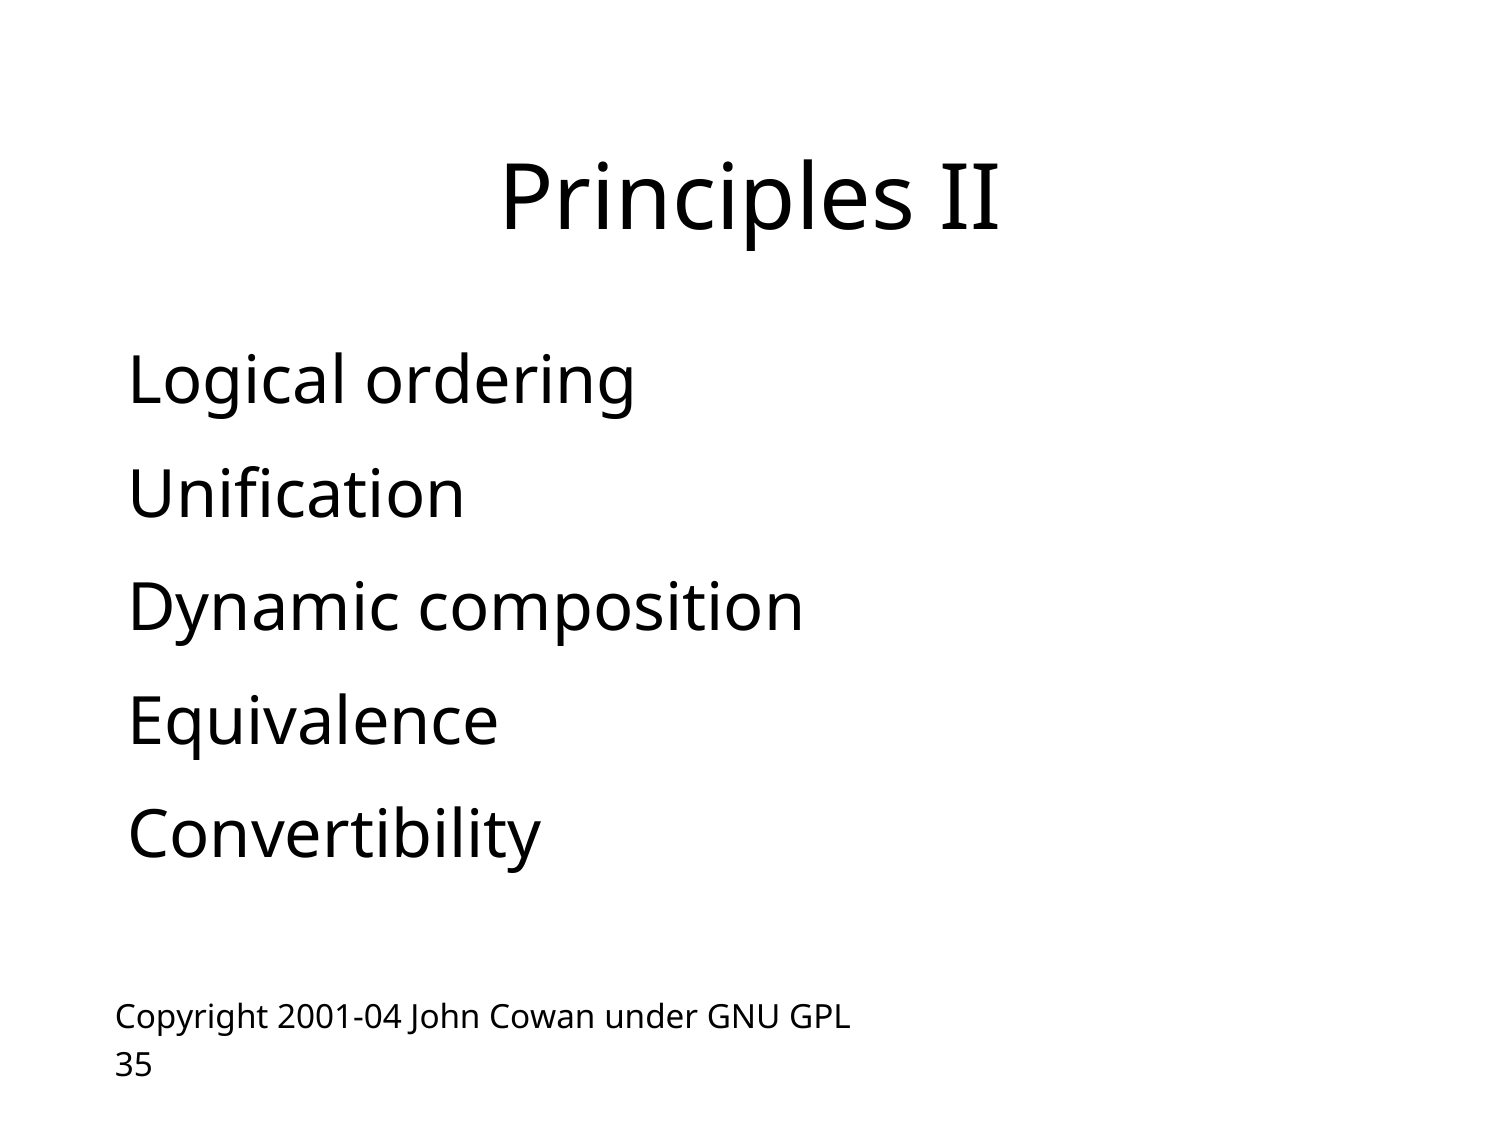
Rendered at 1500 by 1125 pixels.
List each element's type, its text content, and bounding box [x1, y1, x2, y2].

title Principles II [112, 99, 1388, 288]
list Logical ordering Unification Dynamic composition Equivalence Convertibility [112, 324, 1388, 1000]
